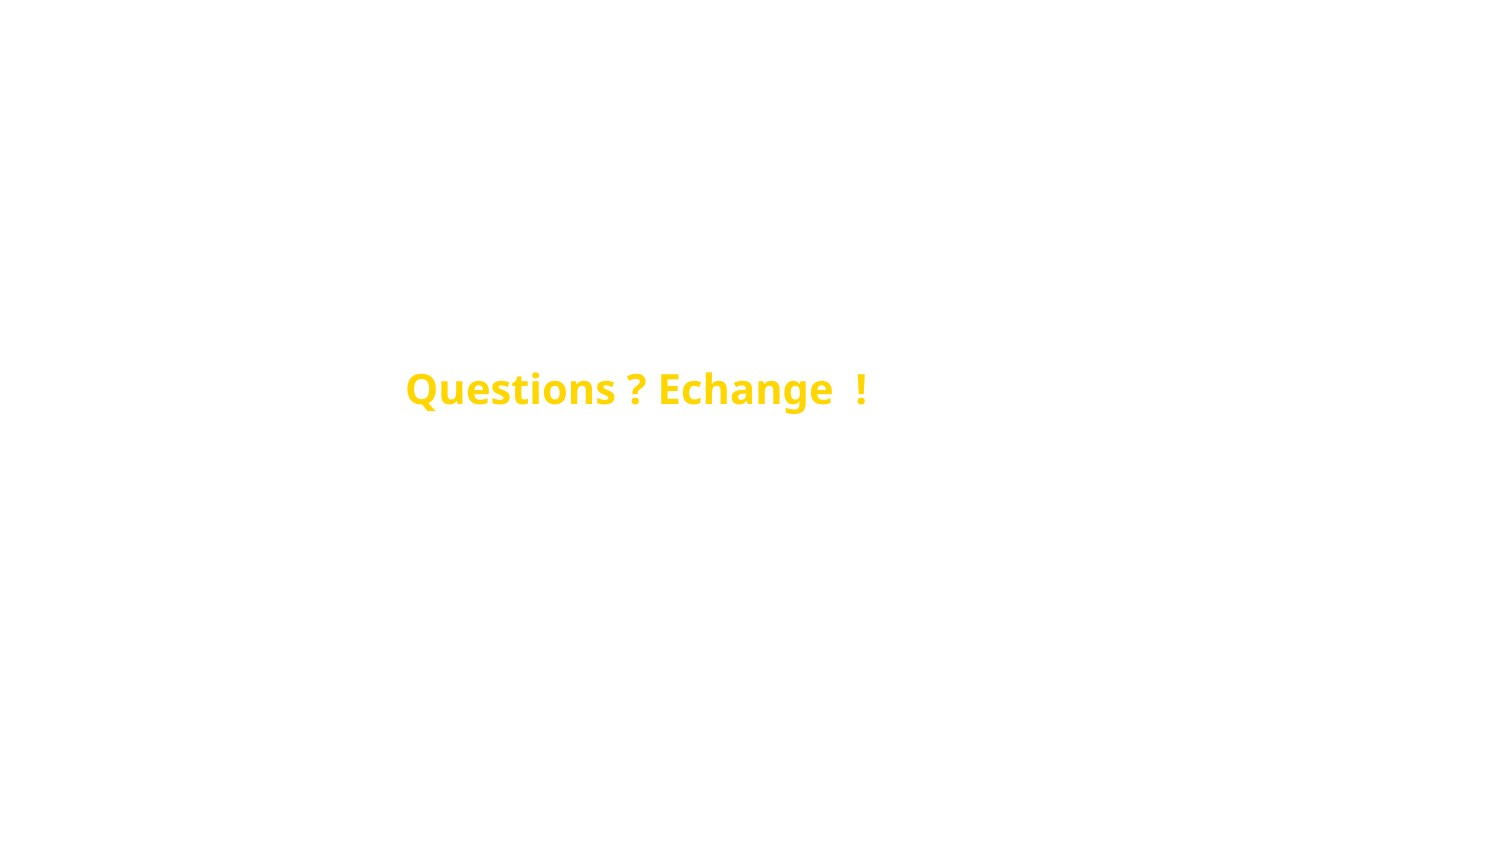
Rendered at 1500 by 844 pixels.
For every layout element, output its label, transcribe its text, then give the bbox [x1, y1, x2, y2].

title Questions ? Echange ! [390, 344, 1259, 448]
